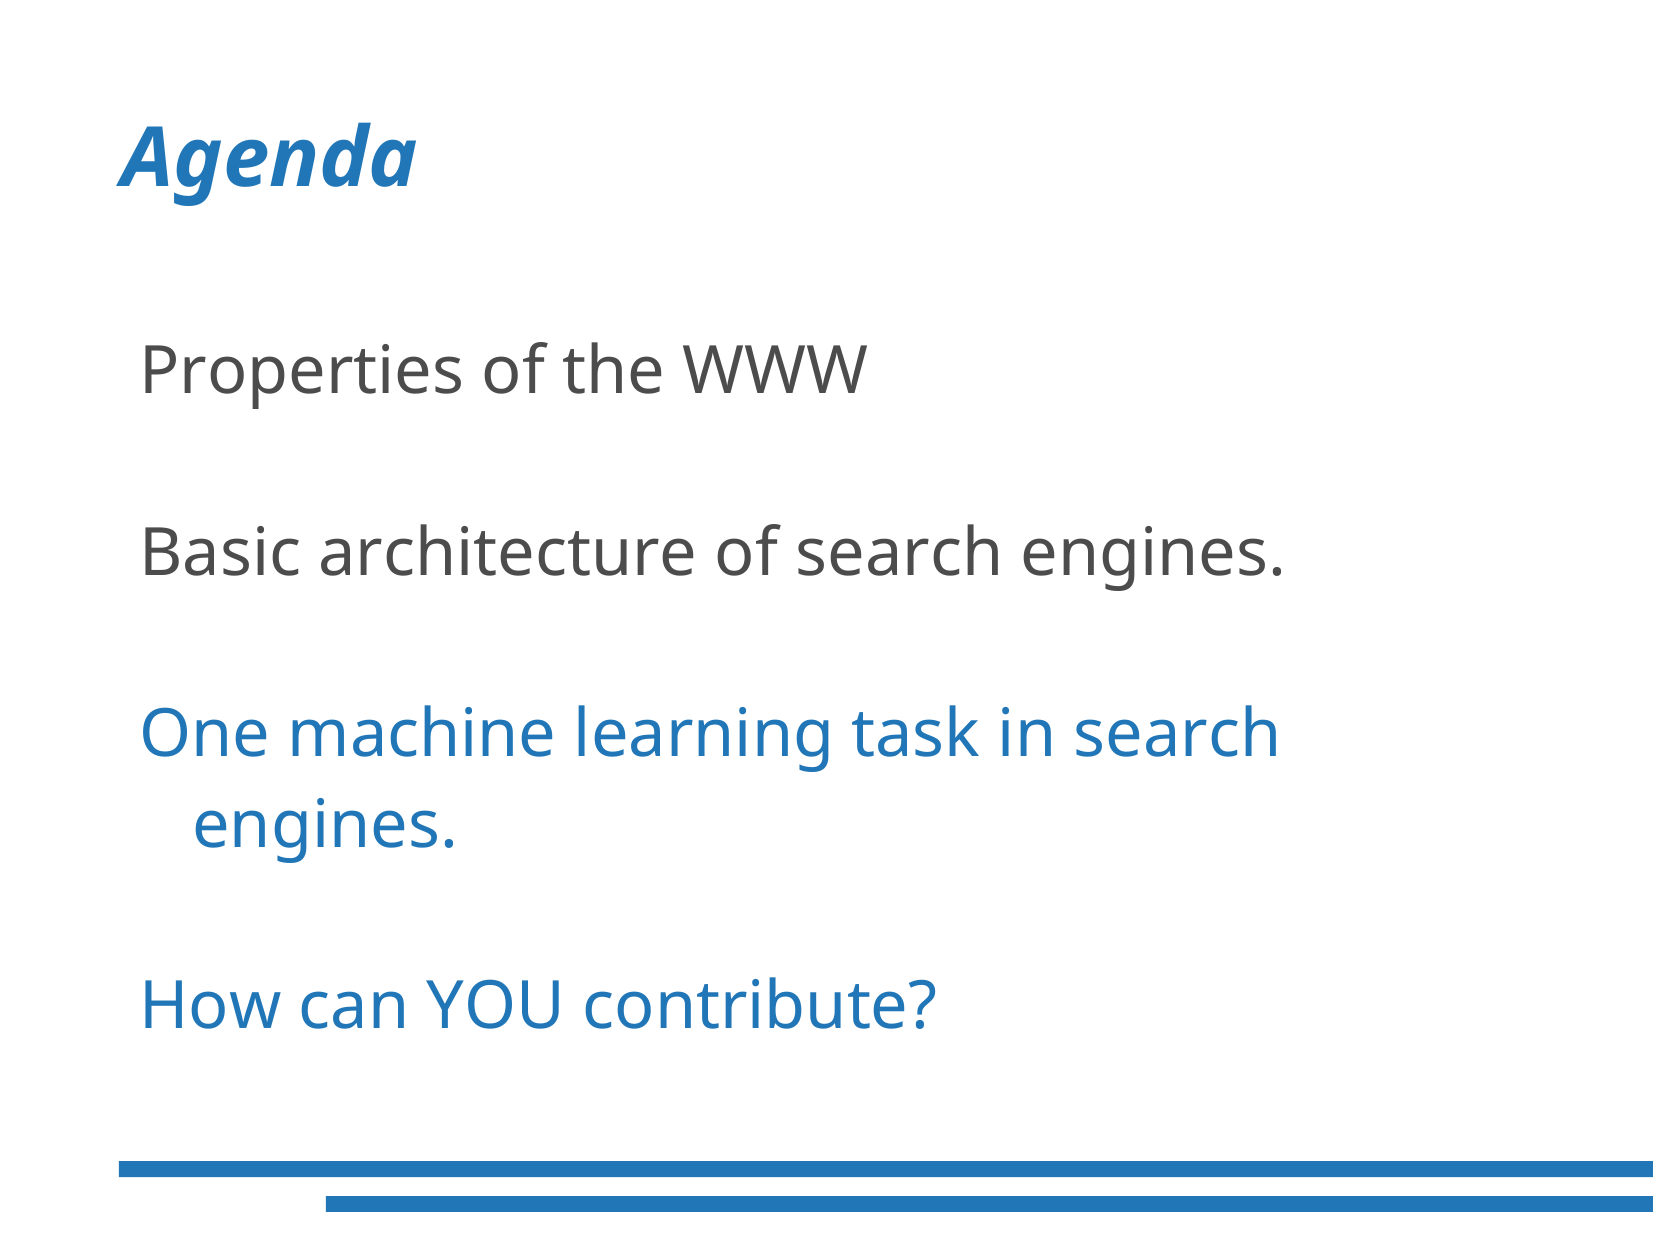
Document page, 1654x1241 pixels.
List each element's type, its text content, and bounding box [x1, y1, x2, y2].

title Agenda [121, 50, 1534, 258]
list Properties of the WWW Basic architecture of search engines. One machine learning task in search engines. How can YOU contribute? [121, 322, 1561, 1133]
